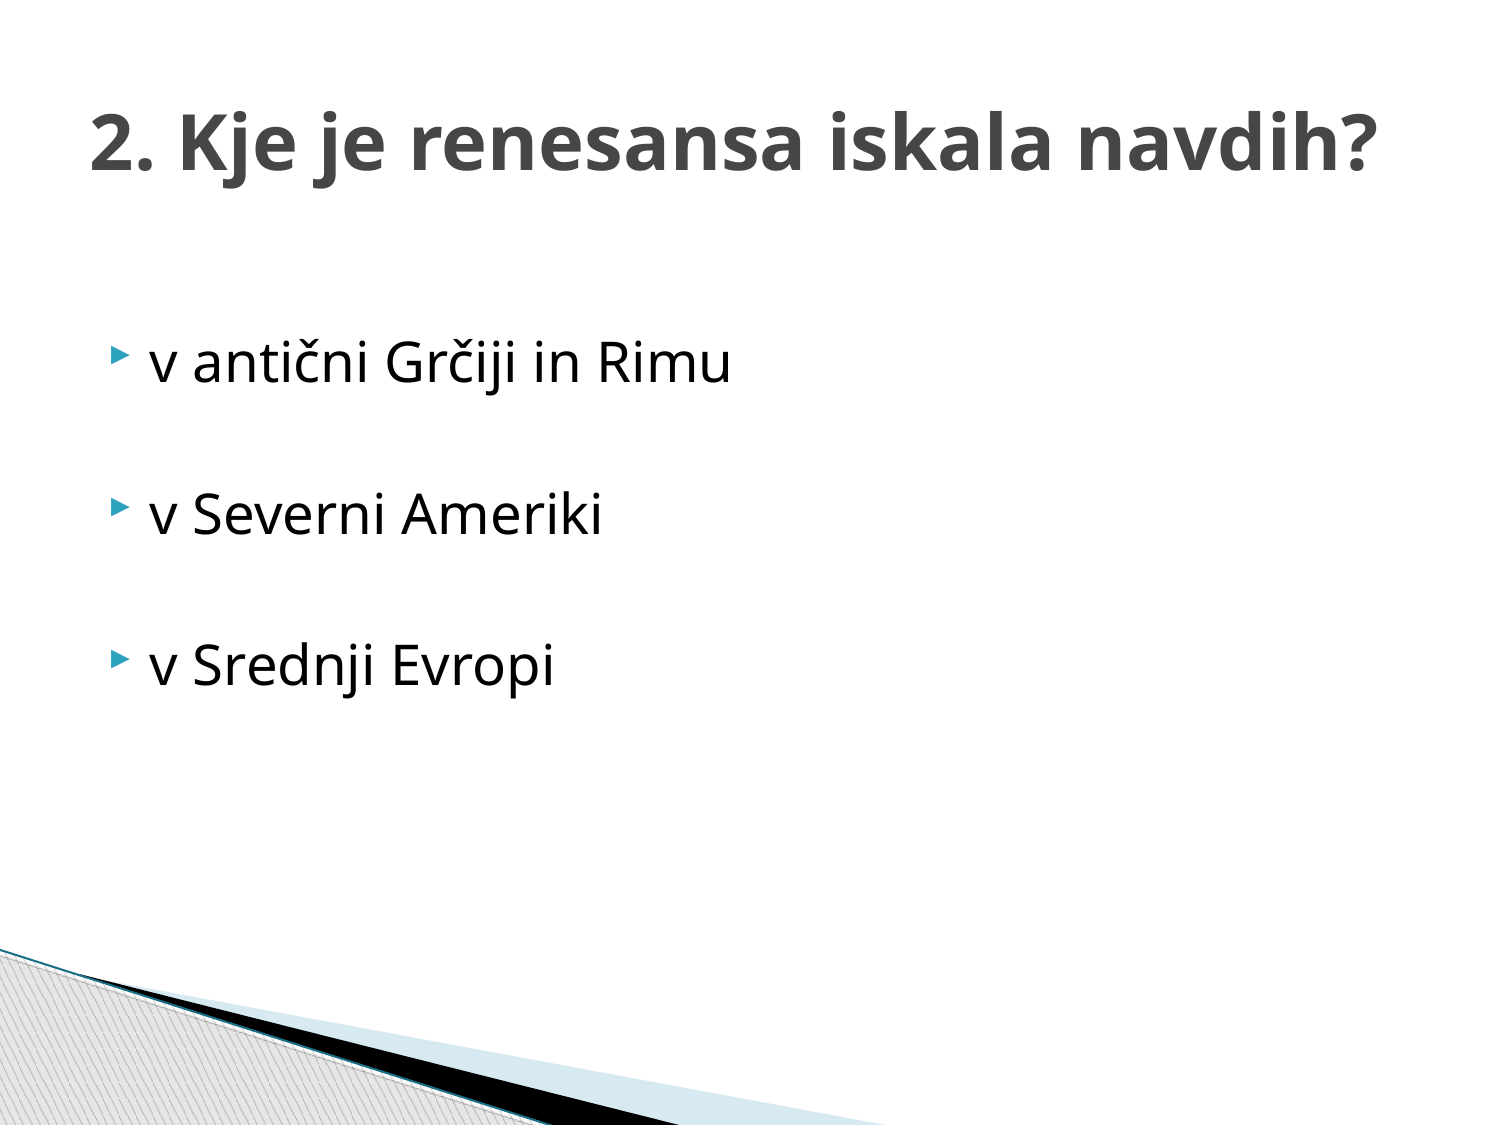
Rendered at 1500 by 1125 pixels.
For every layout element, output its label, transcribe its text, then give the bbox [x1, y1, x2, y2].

title 2. Kje je renesansa iskala navdih? [75, 45, 1425, 233]
list v antični Grčiji in Rimu v Severni Ameriki v Srednji Evropi [75, 242, 1425, 986]
